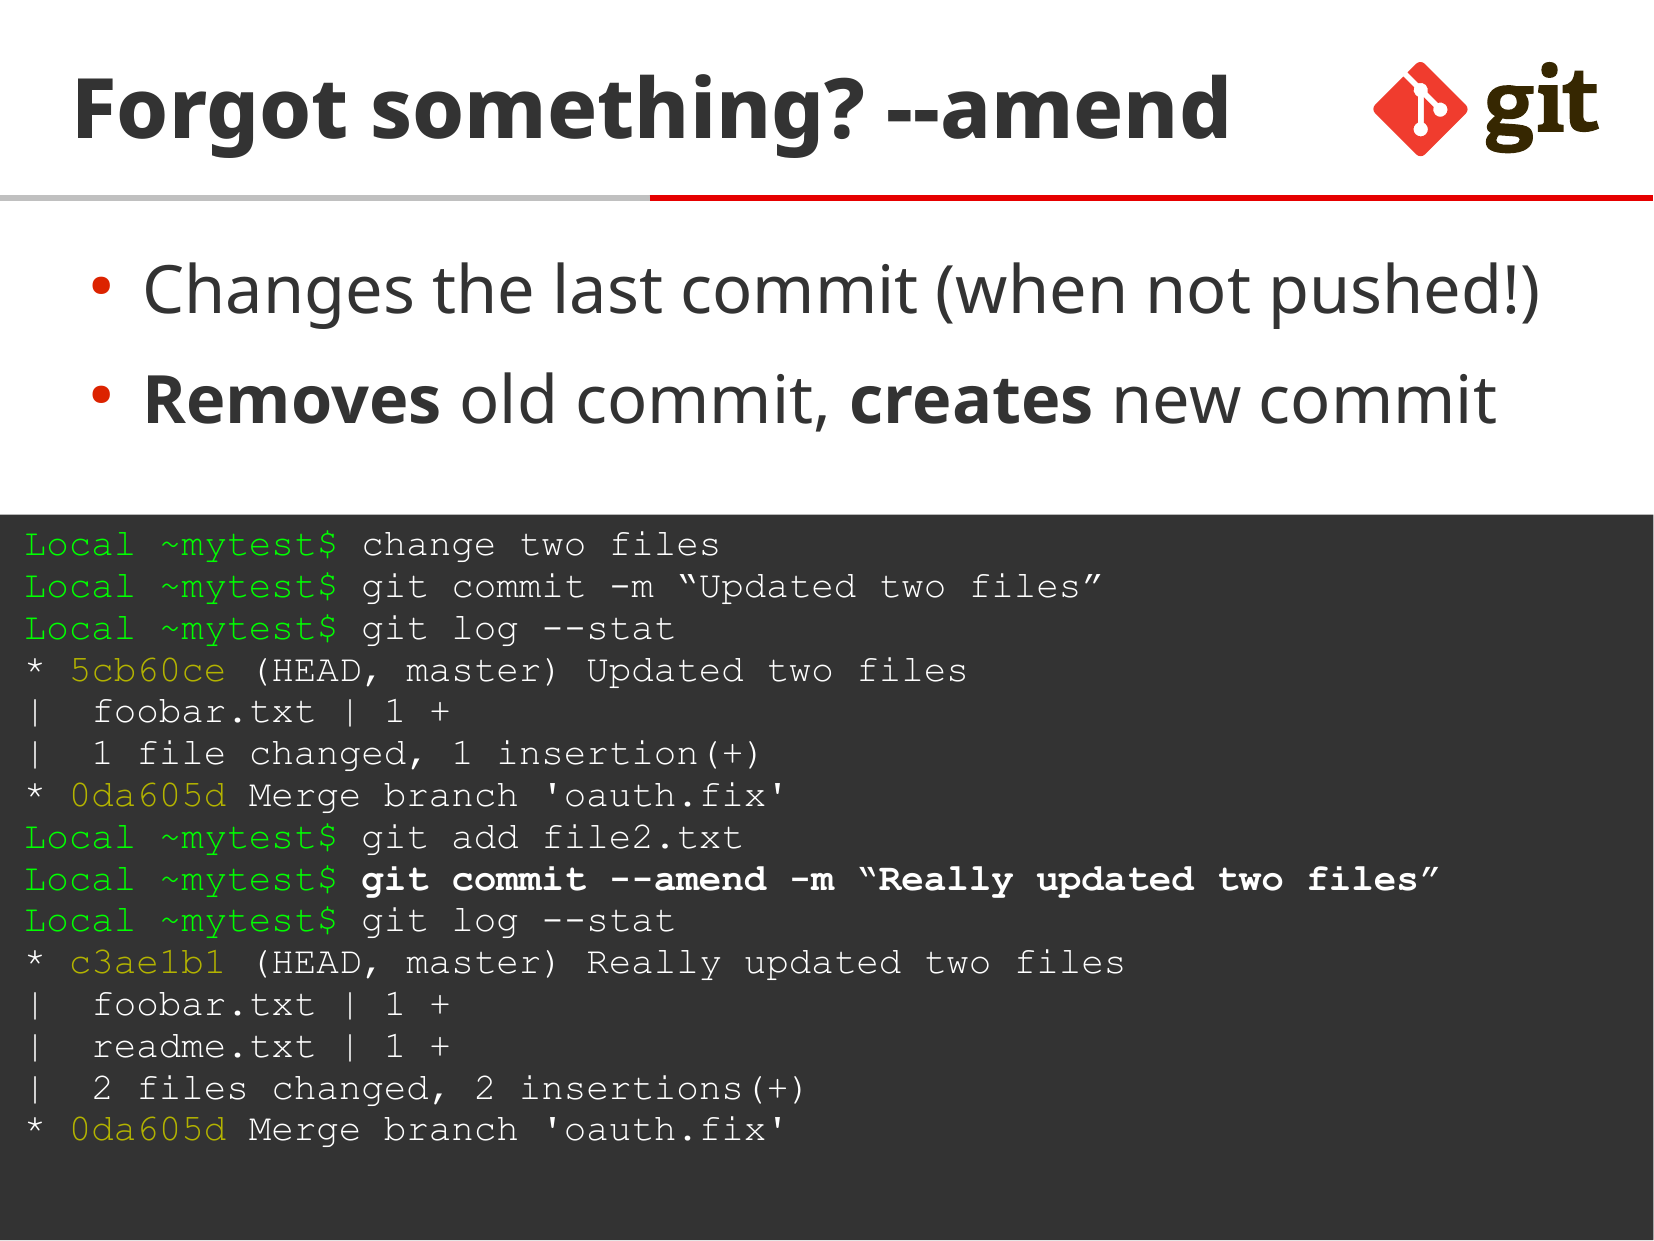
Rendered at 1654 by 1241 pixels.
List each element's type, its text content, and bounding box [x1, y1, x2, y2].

list Changes the last commit (when not pushed!) Removes old commit, creates new commit [56, 239, 1595, 514]
text_box Local ~mytest$ change two files Local ~mytest$ git commit -m “Updated two files” Local ~mytest$ git log --stat * 5cb60ce (HEAD, master) Updated two files | foobar.txt | 1 + | 1 file changed, 1 insertion(+) * 0da605d Merge branch 'oauth.fix' Local ~mytest$ git add file2.txt Local ~mytest$ git commit --amend -m “Really updated two files” Local ~mytest$ git log --stat * c3ae1b1 (HEAD, master) Really updated two files | foobar.txt | 1 + | readme.txt | 1 + | 2 files changed, 2 insertions(+) * 0da605d Merge branch 'oauth.fix' [0, 514, 1654, 1241]
title Forgot something? --amend [56, 36, 1546, 175]
